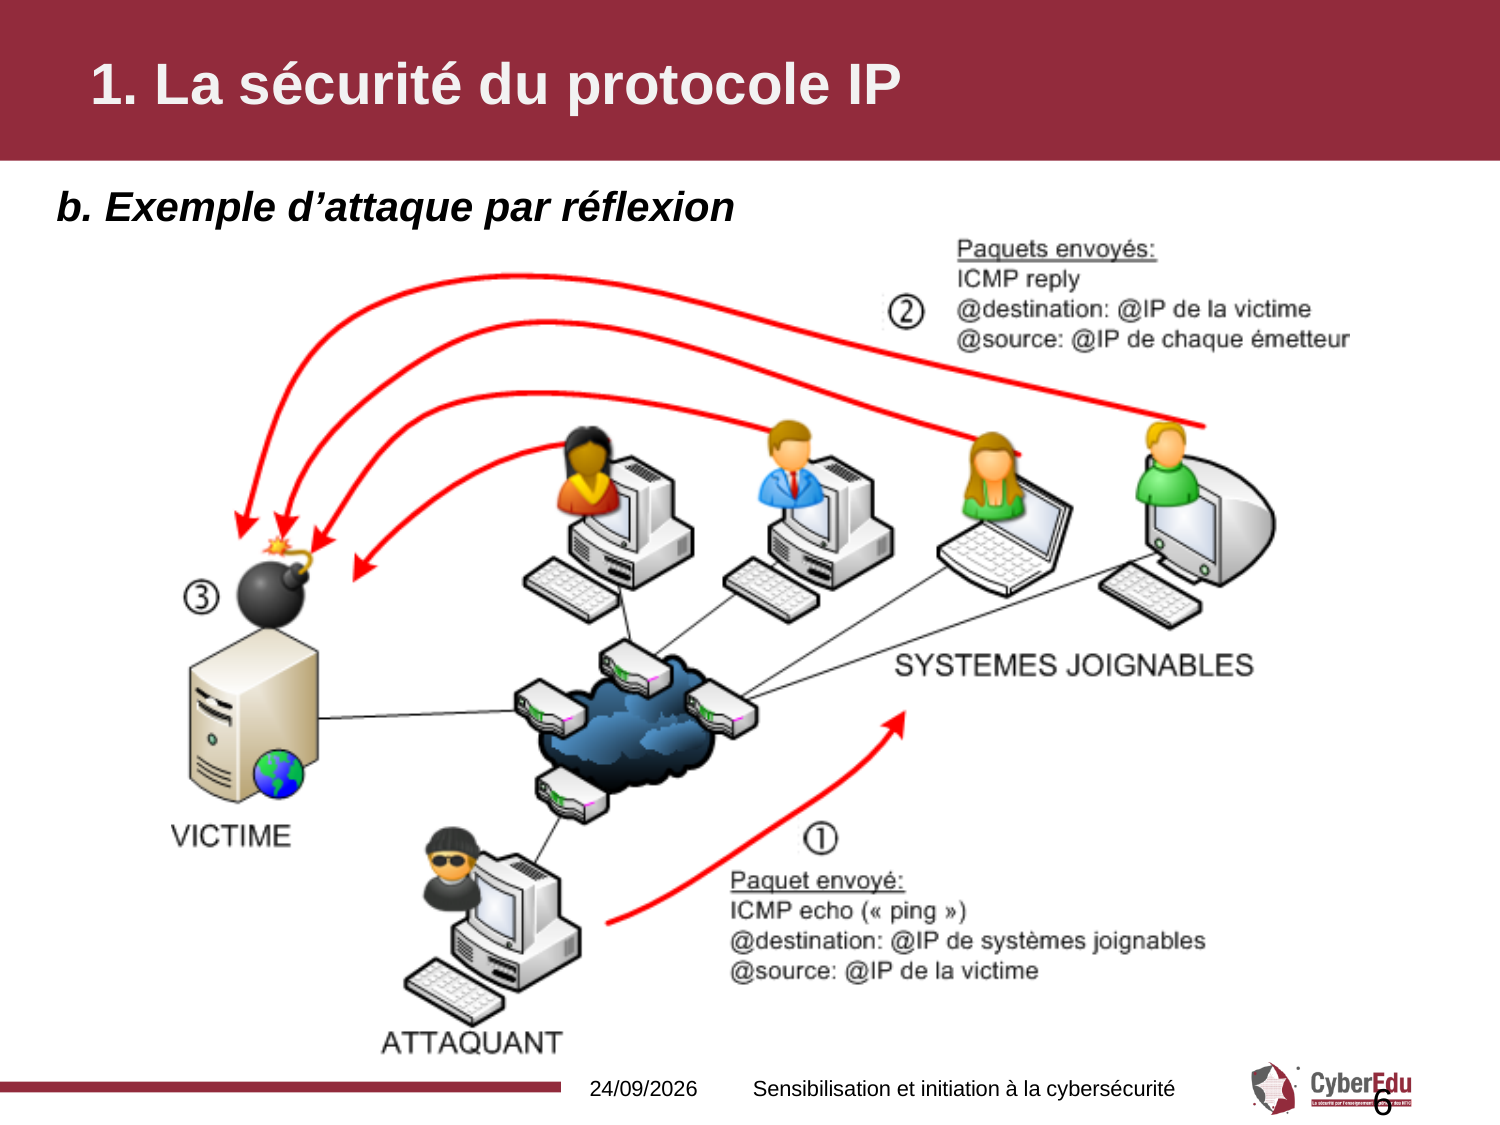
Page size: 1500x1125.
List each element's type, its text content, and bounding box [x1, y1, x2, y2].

picture [171, 231, 1412, 1115]
slide_number 15/11/2020 [561, 1062, 727, 1118]
picture [1378, 1101, 1388, 1113]
footer Sensibilisation et initiation à la cybersécurité [738, 1062, 1236, 1118]
title 1. La sécurité du protocole IP [75, 1, 1425, 161]
text_box b. Exemple d’attaque par réflexion [41, 172, 1471, 268]
